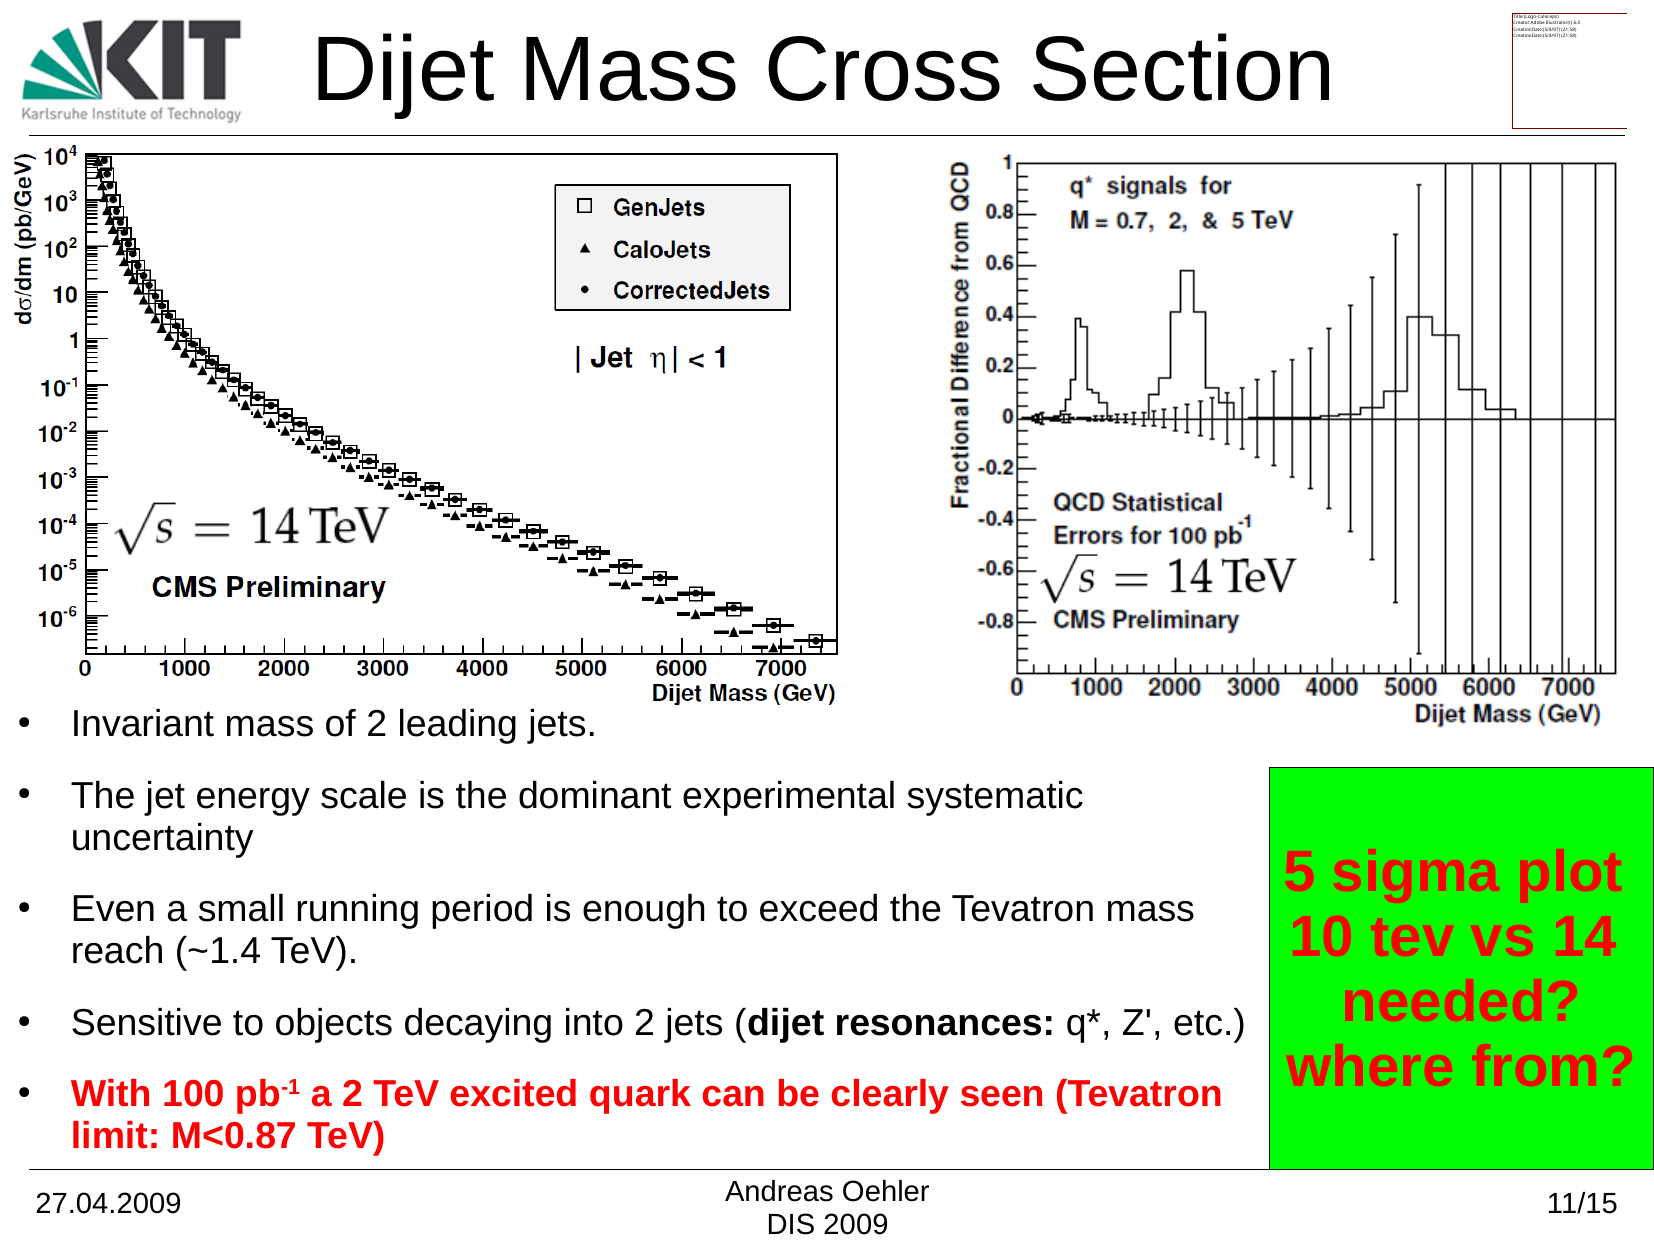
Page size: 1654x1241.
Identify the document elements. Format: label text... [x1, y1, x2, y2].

picture [940, 153, 1625, 739]
text_box 5 sigma plot 10 tev vs 14 needed? where from? [1269, 767, 1654, 1170]
picture [11, 15, 251, 128]
list Invariant mass of 2 leading jets. The jet energy scale is the dominant experimental systematic uncertainty Even a small running period is enough to exceed the Tevatron mass reach (~1.4 TeV). Sensitive to objects decaying into 2 jets (dijet resonances: q*, Z', etc.) With 100 pb-1 a 2 TeV excited quark can be clearly seen (Tevatron limit: M<0.87 TeV) [0, 702, 1270, 1157]
picture [4, 138, 840, 702]
title Dijet Mass Cross Section [82, 17, 1565, 121]
